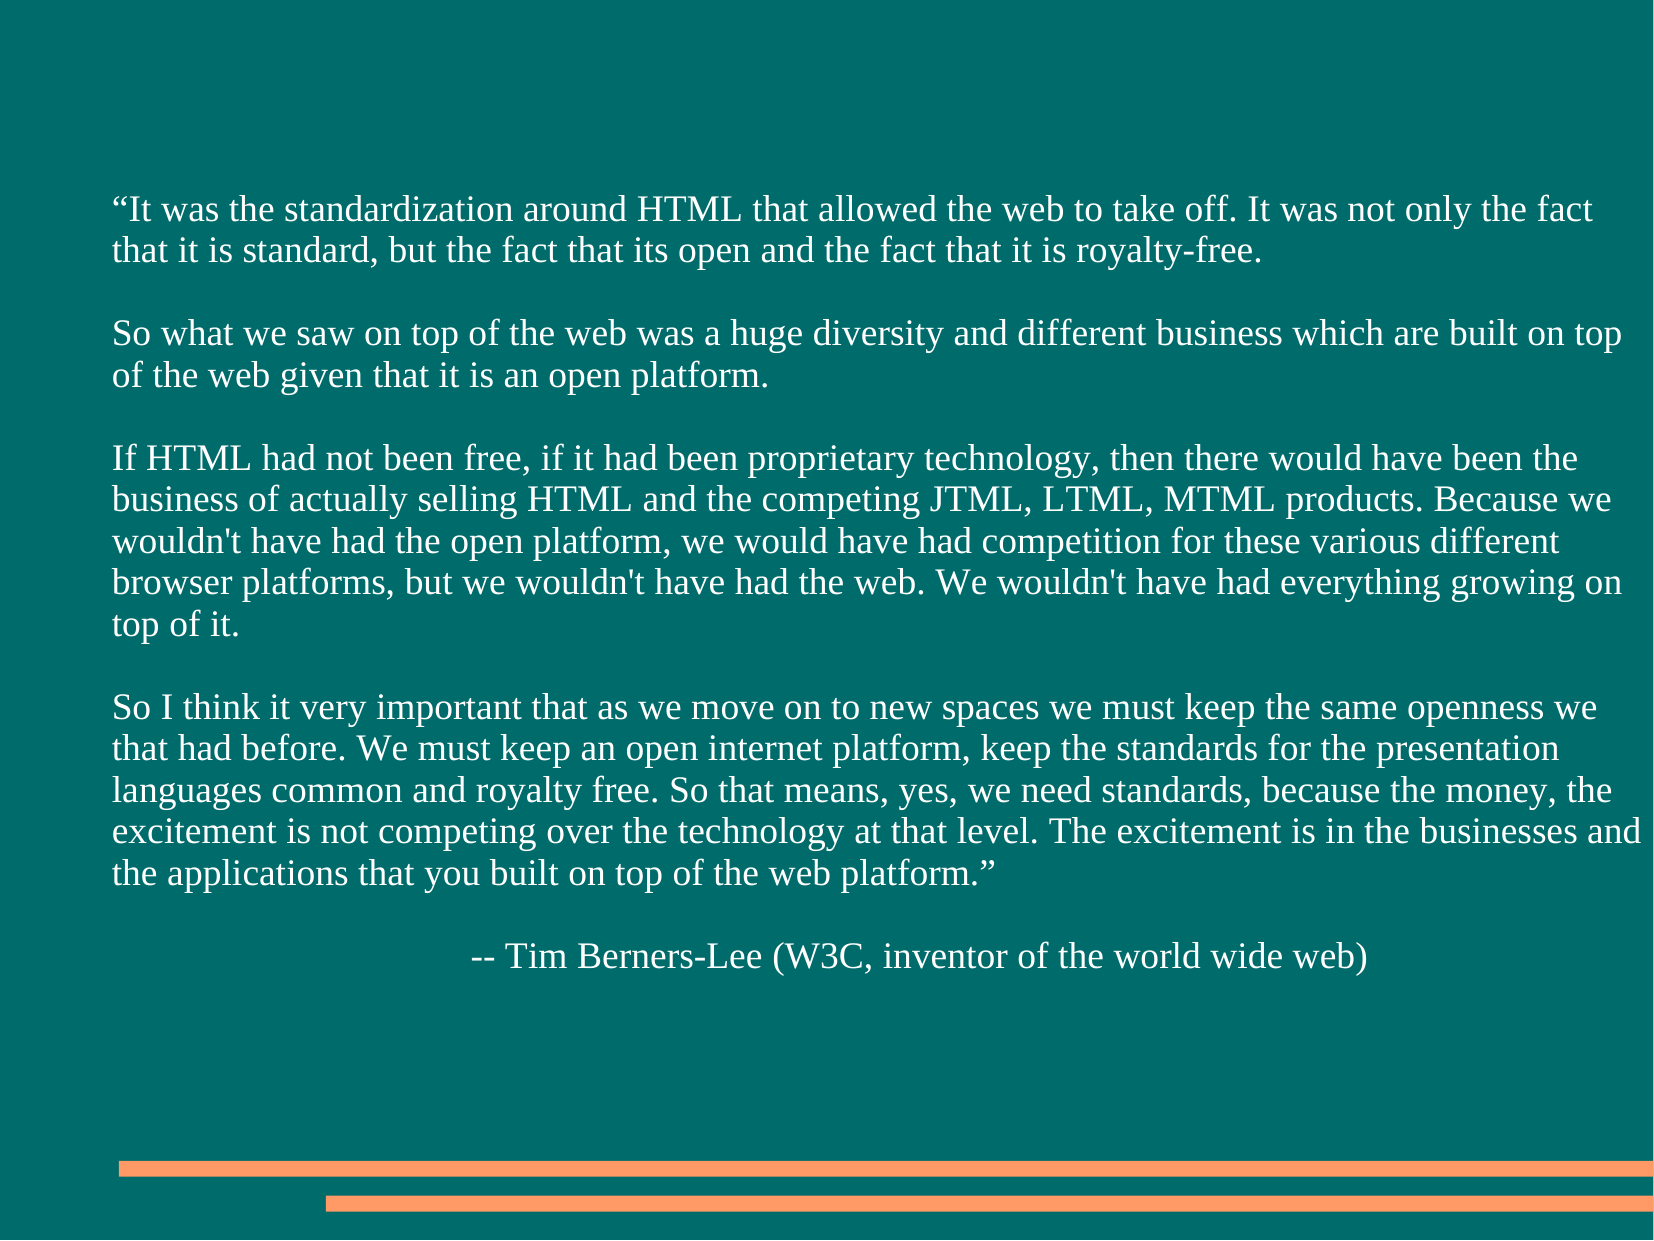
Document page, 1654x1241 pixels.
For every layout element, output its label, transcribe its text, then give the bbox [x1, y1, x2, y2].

text_box “It was the standardization around HTML that allowed the web to take off. It was not only the fact that it is standard, but the fact that its open and the fact that it is royalty-free. So what we saw on top of the web was a huge diversity and different business which are built on top of the web given that it is an open platform. If HTML had not been free, if it had been proprietary technology, then there would have been the business of actually selling HTML and the competing JTML, LTML, MTML products. Because we wouldn't have had the open platform, we would have had competition for these various different browser platforms, but we wouldn't have had the web. We wouldn't have had everything growing on top of it. So I think it very important that as we move on to new spaces we must keep the same openness we that had before. We must keep an open internet platform, keep the standards for the presentation languages common and royalty free. So that means, yes, we need standards, because the money, the excitement is not competing over the technology at that level. The excitement is in the businesses and the applications that you built on top of the web platform.” -- Tim Berners-Lee (W3C, inventor of the world wide web) [111, 187, 1654, 1212]
